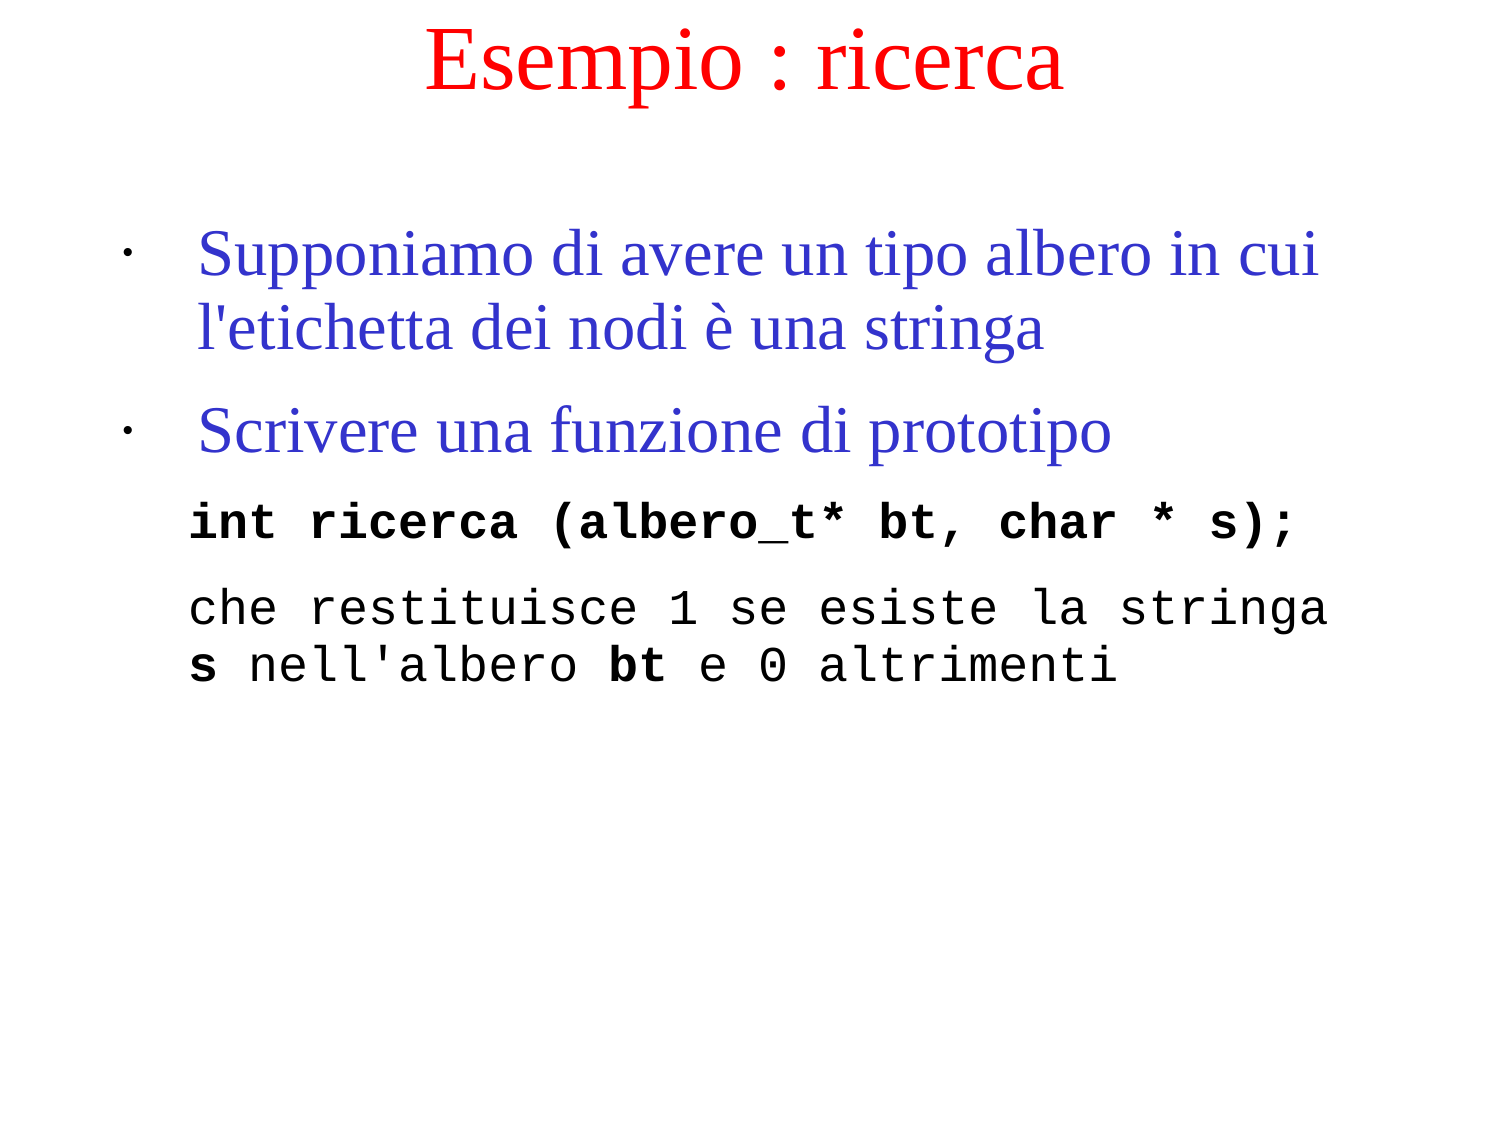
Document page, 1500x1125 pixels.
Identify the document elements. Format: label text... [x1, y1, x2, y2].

list Supponiamo di avere un tipo albero in cui l'etichetta dei nodi è una stringa Scrivere una funzione di prototipo int ricerca (albero_t* bt, char * s); che restituisce 1 se esiste la stringa s nell'albero bt e 0 altrimenti [107, 208, 1383, 883]
title Esempio : ricerca [107, 0, 1383, 188]
